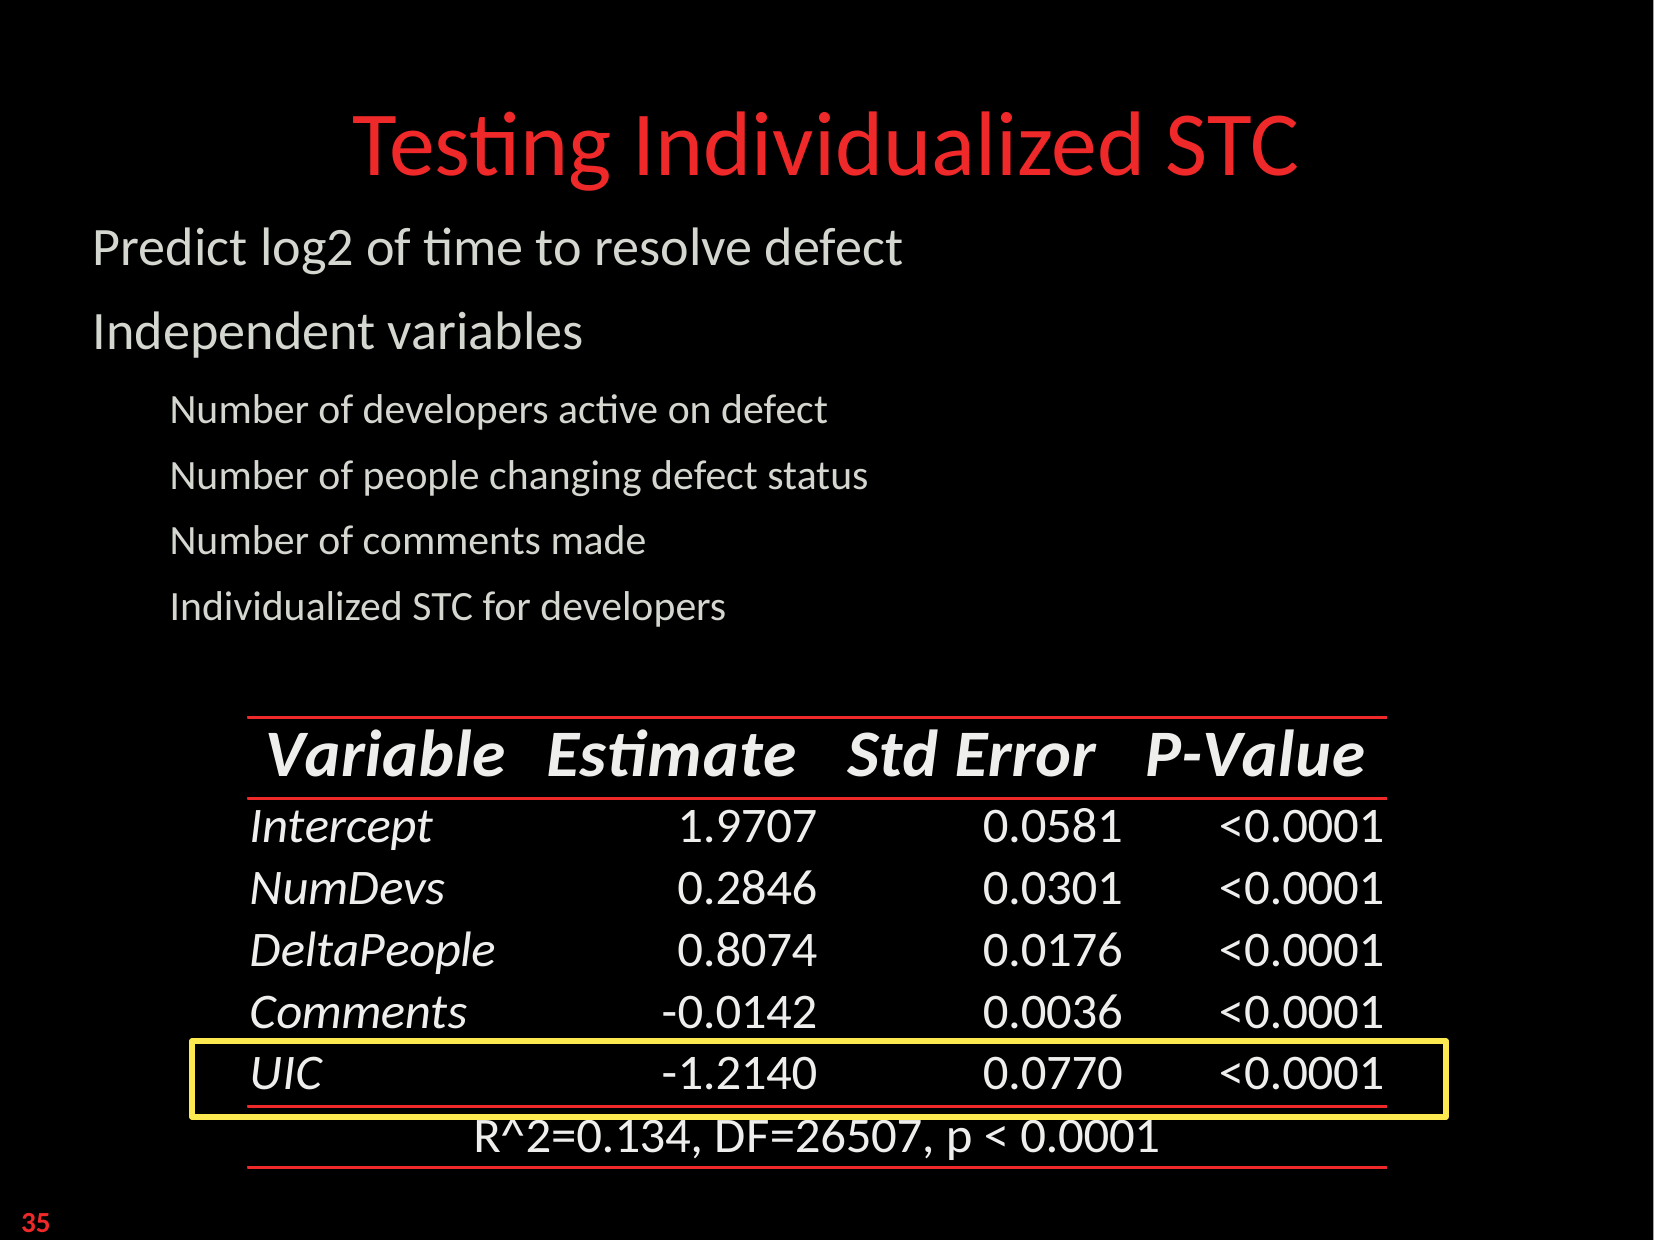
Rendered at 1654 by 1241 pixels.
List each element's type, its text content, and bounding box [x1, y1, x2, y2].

chart [247, 1044, 1389, 1114]
list Predict log2 of time to resolve defect Independent variables Number of developers active on defect Number of people changing defect status Number of comments made Individualized STC for developers [75, 225, 1564, 713]
chart [247, 1120, 1389, 1231]
chart [247, 716, 1389, 1038]
title Testing Individualized STC [82, 49, 1571, 257]
